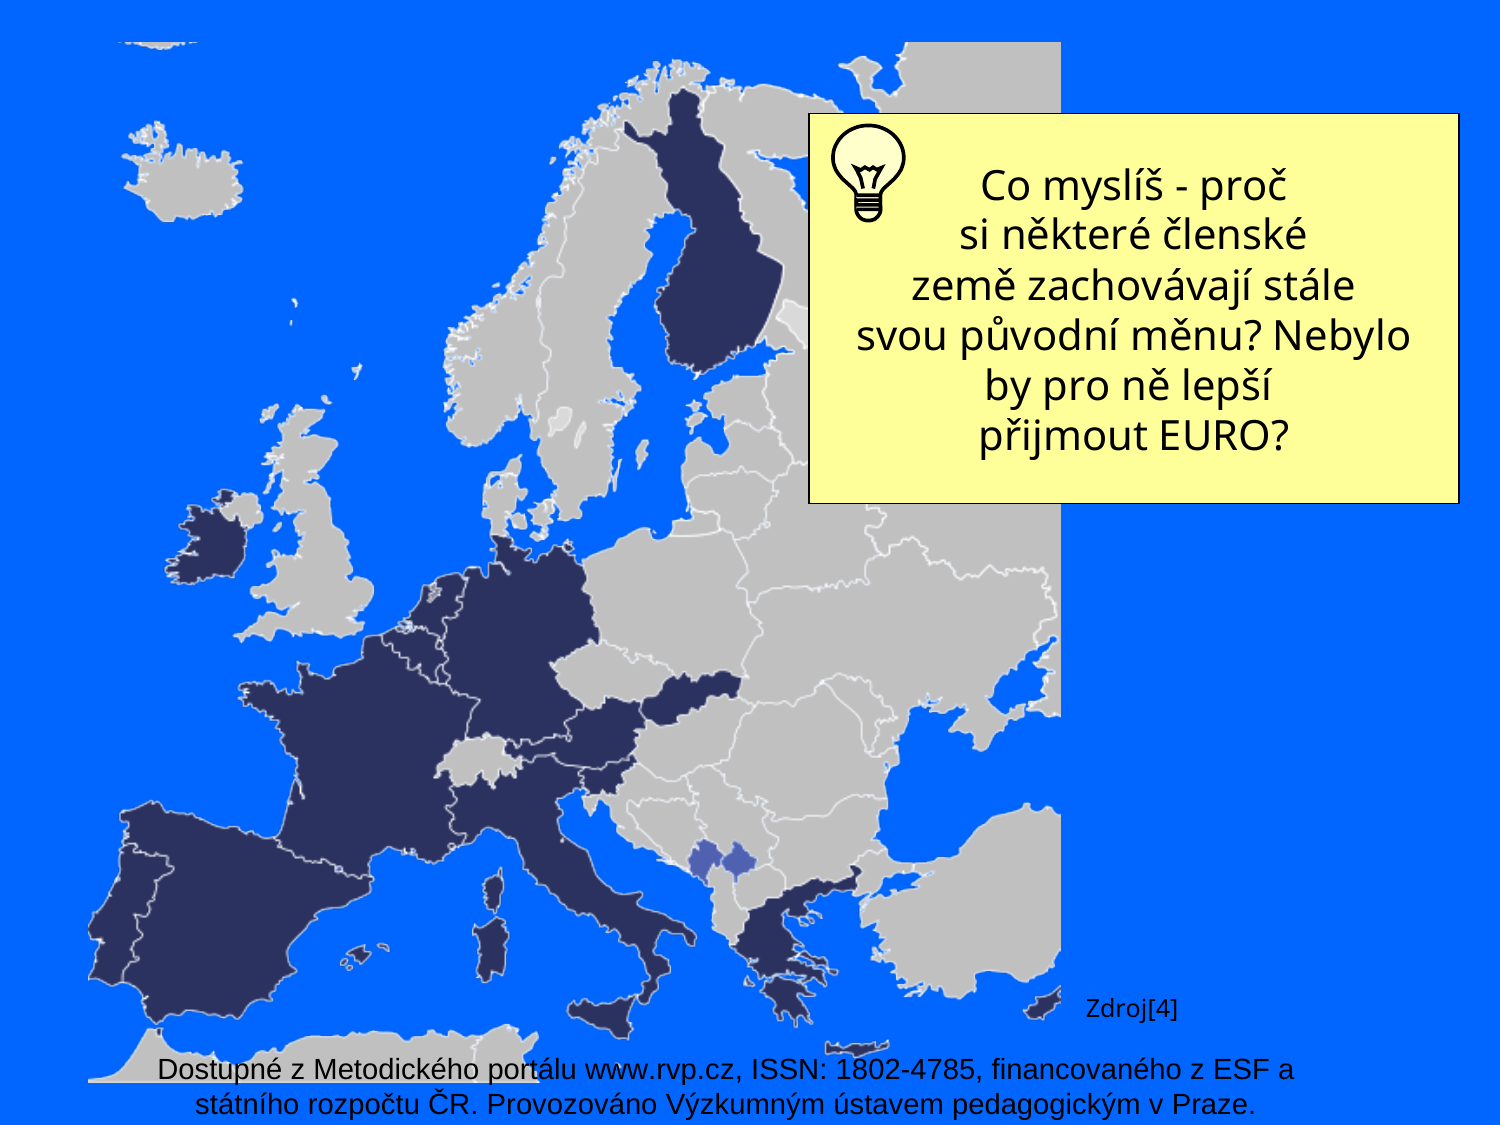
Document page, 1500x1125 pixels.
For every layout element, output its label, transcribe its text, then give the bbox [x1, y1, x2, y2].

text_box Co myslíš - proč si některé členské země zachovávají stále svou původní měnu? Nebylo by pro ně lepší přijmout EURO? [809, 113, 1459, 504]
picture [88, 42, 1061, 1083]
text_box [833, 125, 904, 221]
text_box Zdroj[4] [1071, 984, 1194, 1030]
text_box Dostupné z Metodického portálu www.rvp.cz, ISSN: 1802-4785, financovaného z ESF a státního rozpočtu ČR. Provozováno Výzkumným ústavem pedagogickým v Praze. [105, 1042, 1348, 1103]
